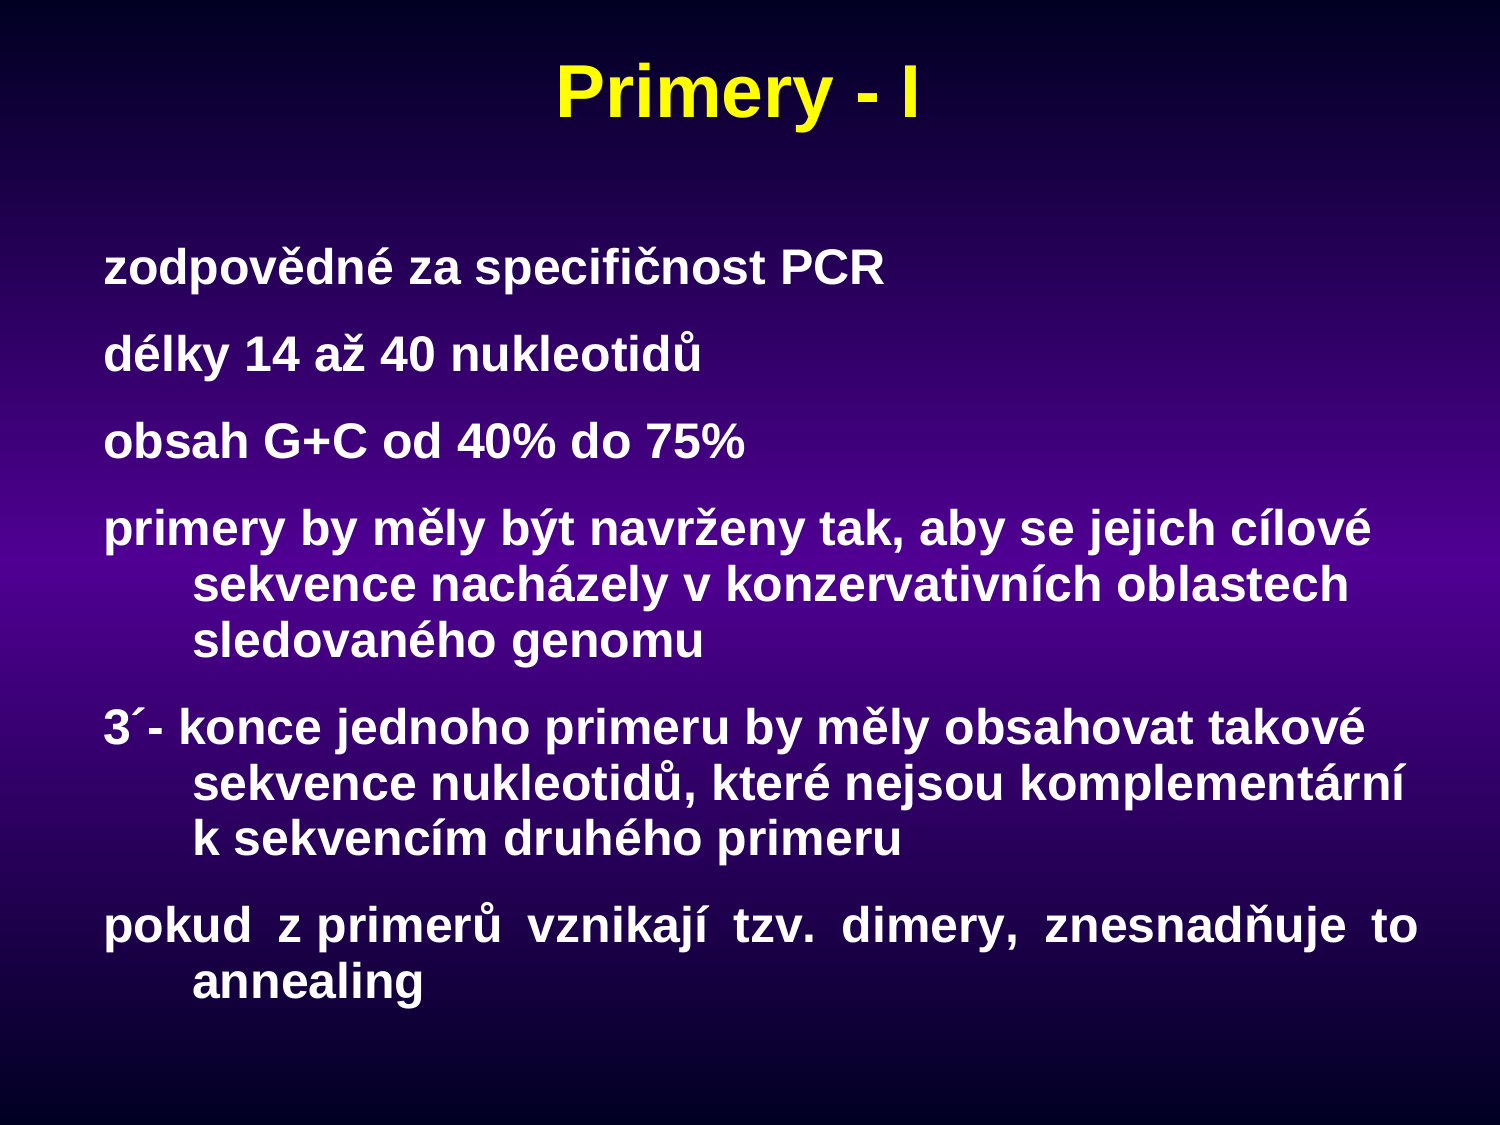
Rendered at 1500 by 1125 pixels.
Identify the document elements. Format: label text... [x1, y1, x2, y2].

title Primery - I [64, 35, 1413, 149]
text_box zodpovědné za specifičnost PCR délky 14 až 40 nukleotidů obsah G+C od 40% do 75% primery by měly být navrženy tak, aby se jejich cílové sekvence nacházely v konzervativních oblastech sledovaného genomu 3´- konce jednoho primeru by měly obsahovat takové sekvence nukleotidů, které nejsou komplementární k sekvencím druhého primeru pokud z primerů vznikají tzv. dimery, znesnadňuje to annealing [88, 231, 1436, 1017]
